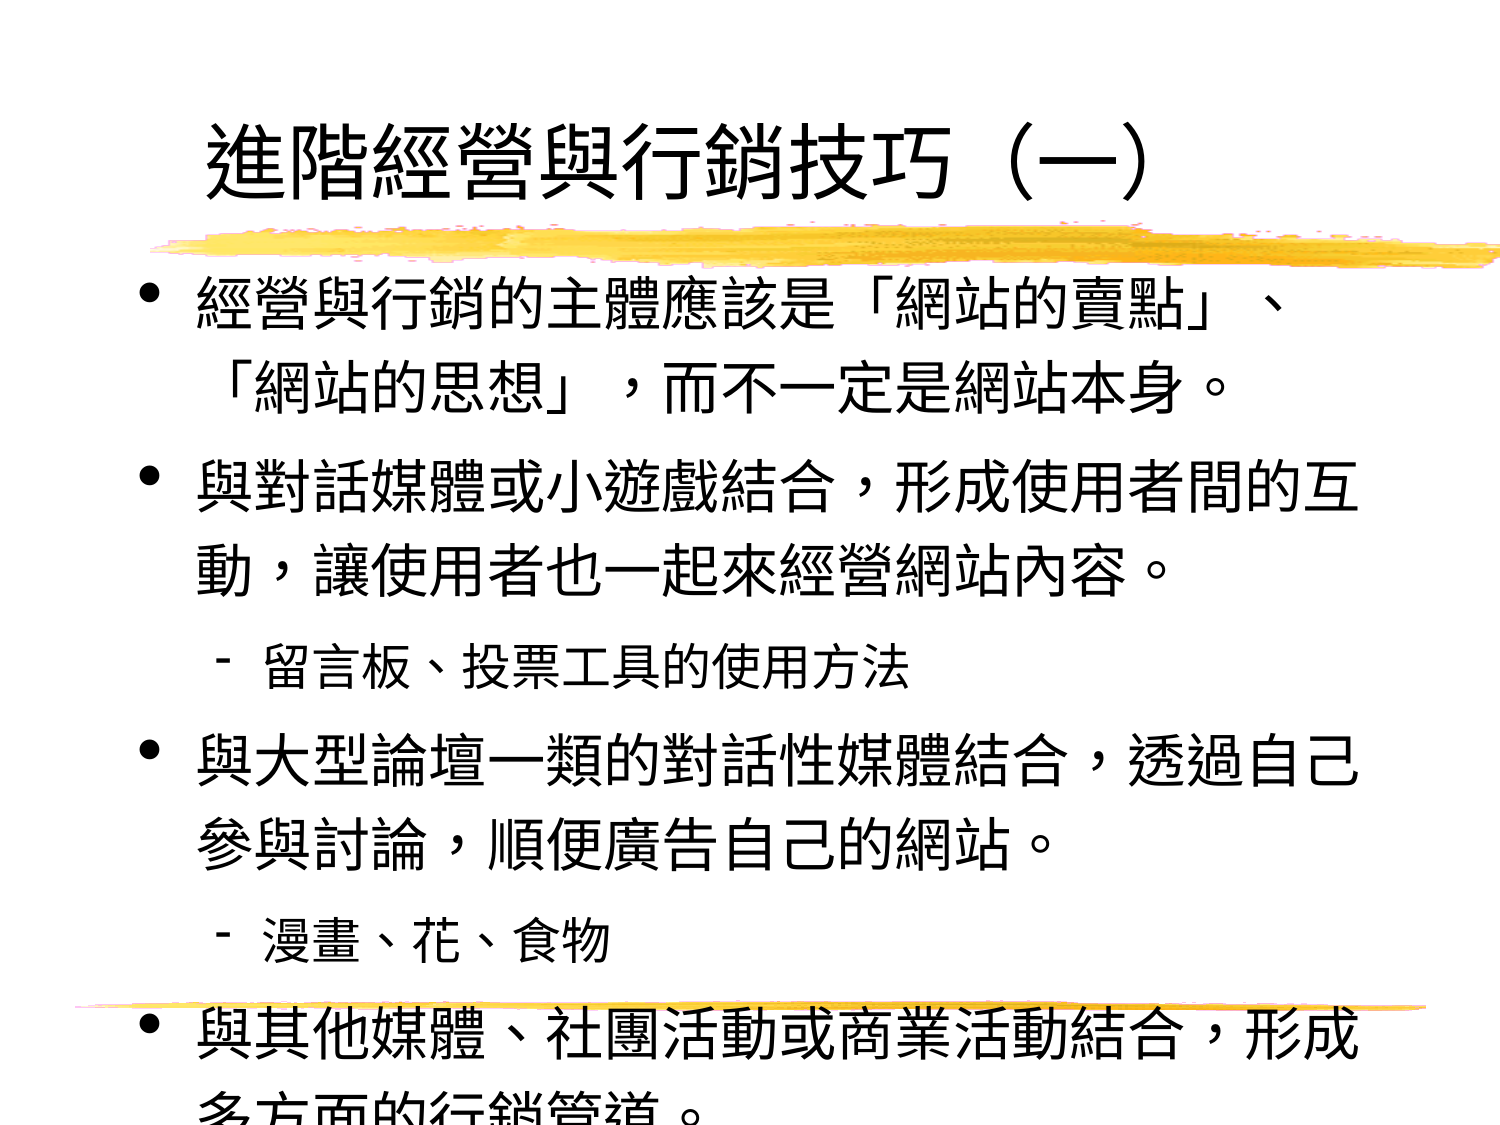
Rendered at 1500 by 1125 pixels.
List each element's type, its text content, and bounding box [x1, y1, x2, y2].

picture [1401, 999, 1426, 1013]
picture [75, 999, 125, 1013]
picture [150, 215, 1500, 279]
title 進階經營與行銷技巧（一） [66, 37, 1342, 225]
list 經營與行銷的主體應該是「網站的賣點」、「網站的思想」，而不一定是網站本身。 與對話媒體或小遊戲結合，形成使用者間的互動，讓使用者也一起來經營網站內容。 留言板、投票工具的使用方法 與大型論壇一類的對話性媒體結合，透過自己參與討論，順便廣告自己的網站。 漫畫、花、食物 與其他媒體、社團活動或商業活動結合，形成多方面的行銷管道。 [125, 249, 1401, 1051]
